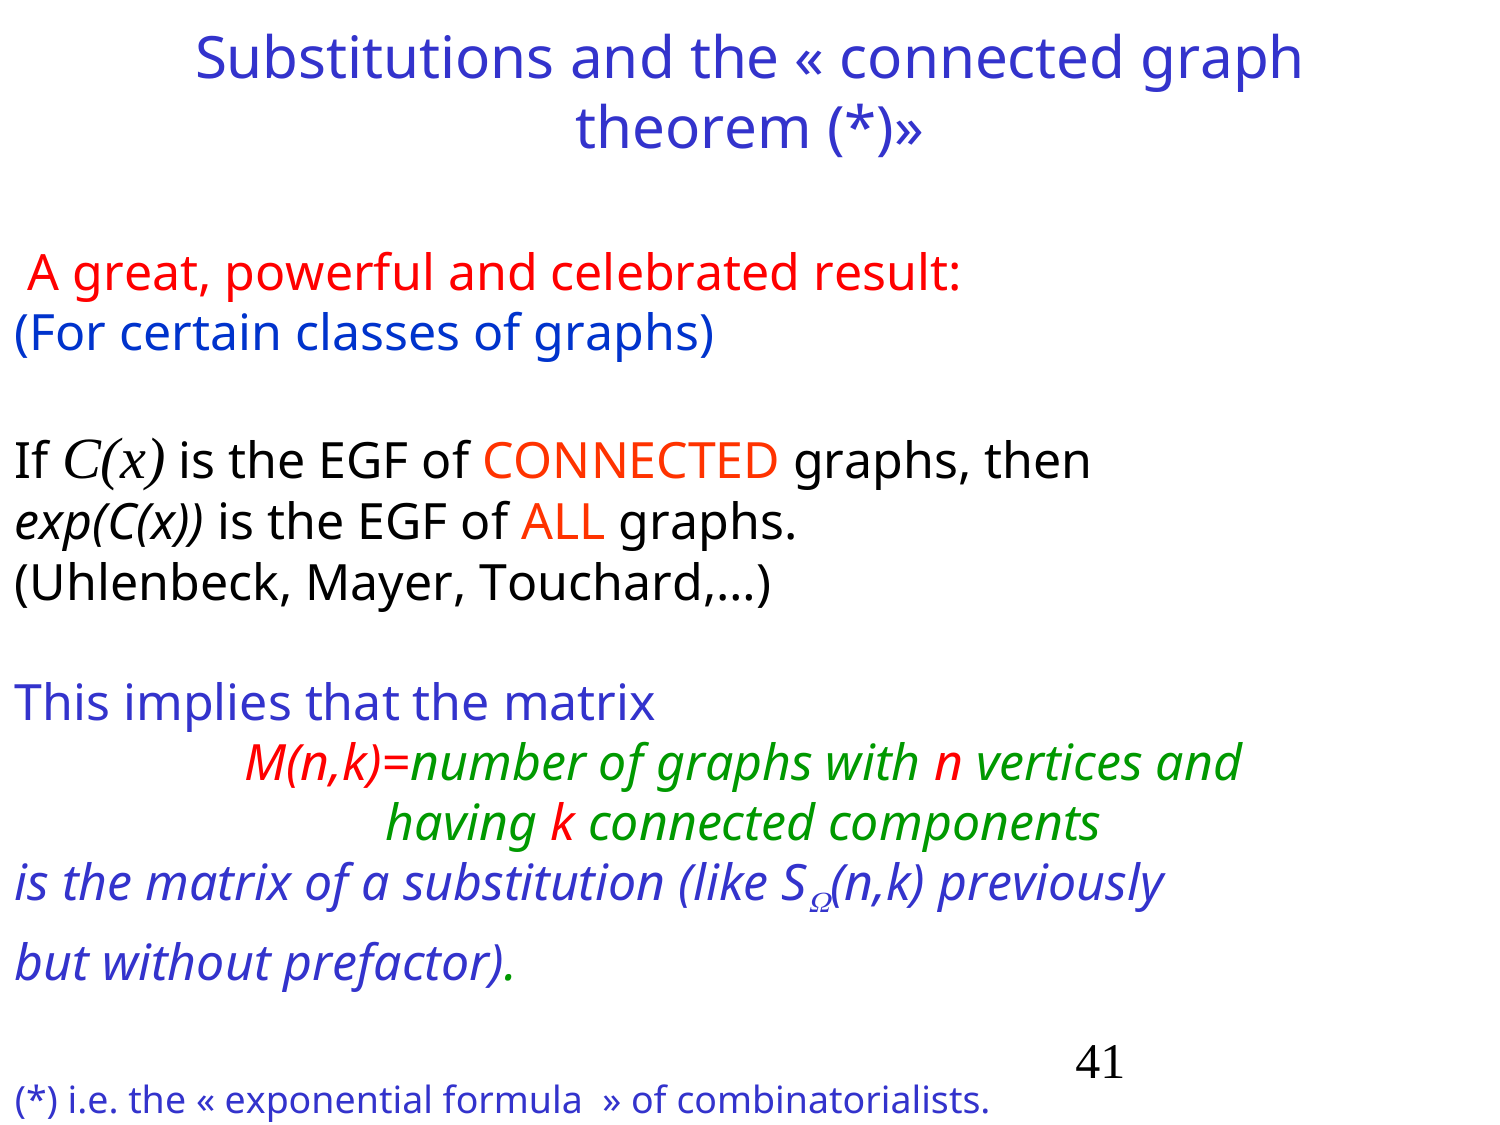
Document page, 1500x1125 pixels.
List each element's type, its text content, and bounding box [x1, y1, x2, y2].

text_box Substitutions and the « connected graph theorem (*)» A great, powerful and celebrated result: (For certain classes of graphs) If C(x) is the EGF of CONNECTED graphs, then exp(C(x)) is the EGF of ALL graphs. (Uhlenbeck, Mayer, Touchard,…) This implies that the matrix M(n,k)=number of graphs with n vertices and having k connected components is the matrix of a substitution (like S(n,k) previously but without prefactor). (*) i.e. the « exponential formula » of combinatorialists. [0, 12, 1500, 1125]
